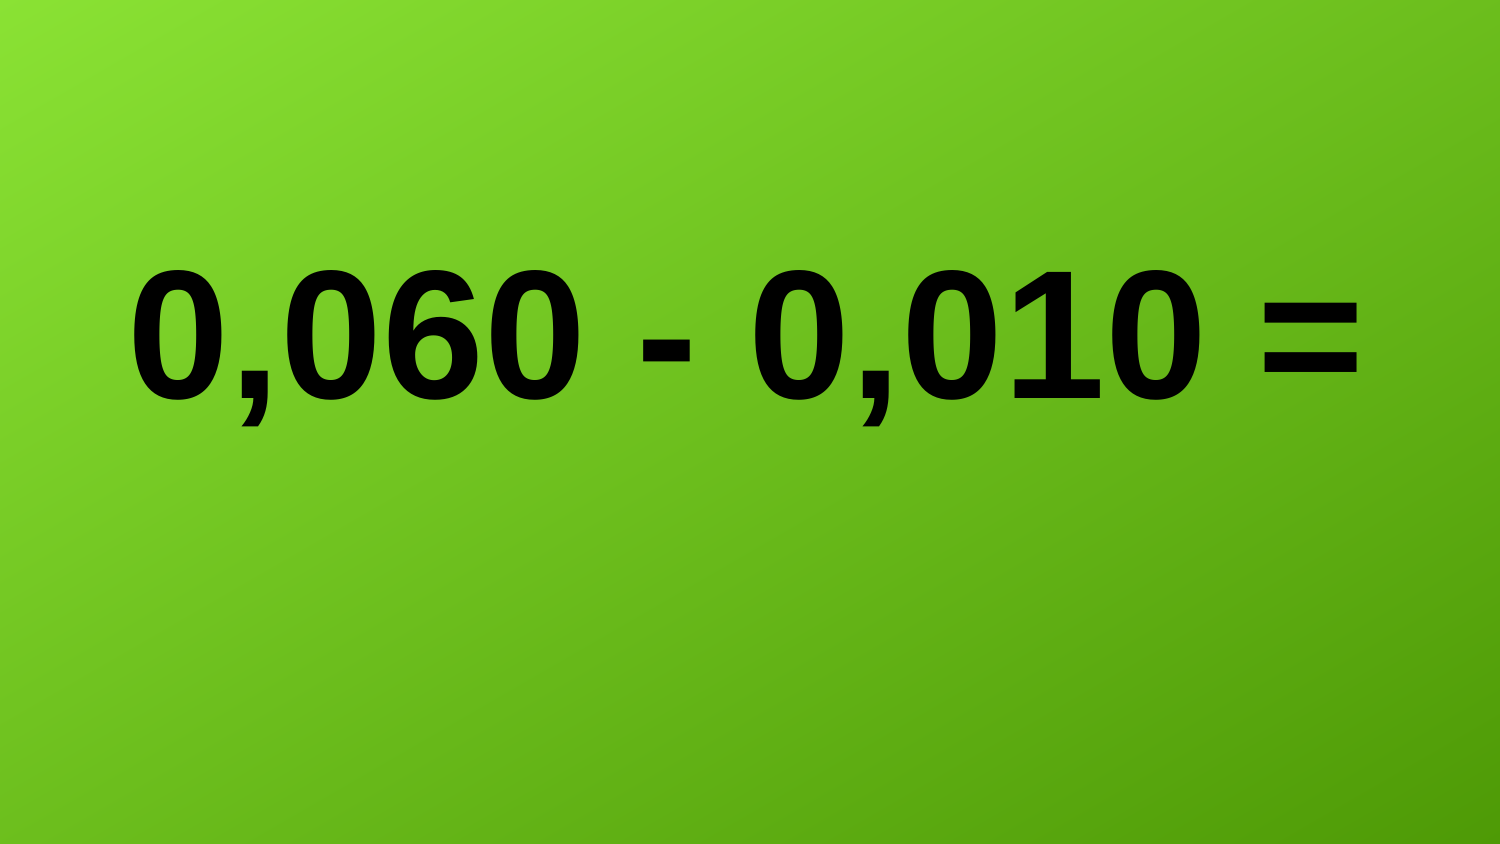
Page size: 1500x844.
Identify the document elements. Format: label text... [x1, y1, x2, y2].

title 0,060 - 0,010 = [112, 259, 1388, 450]
